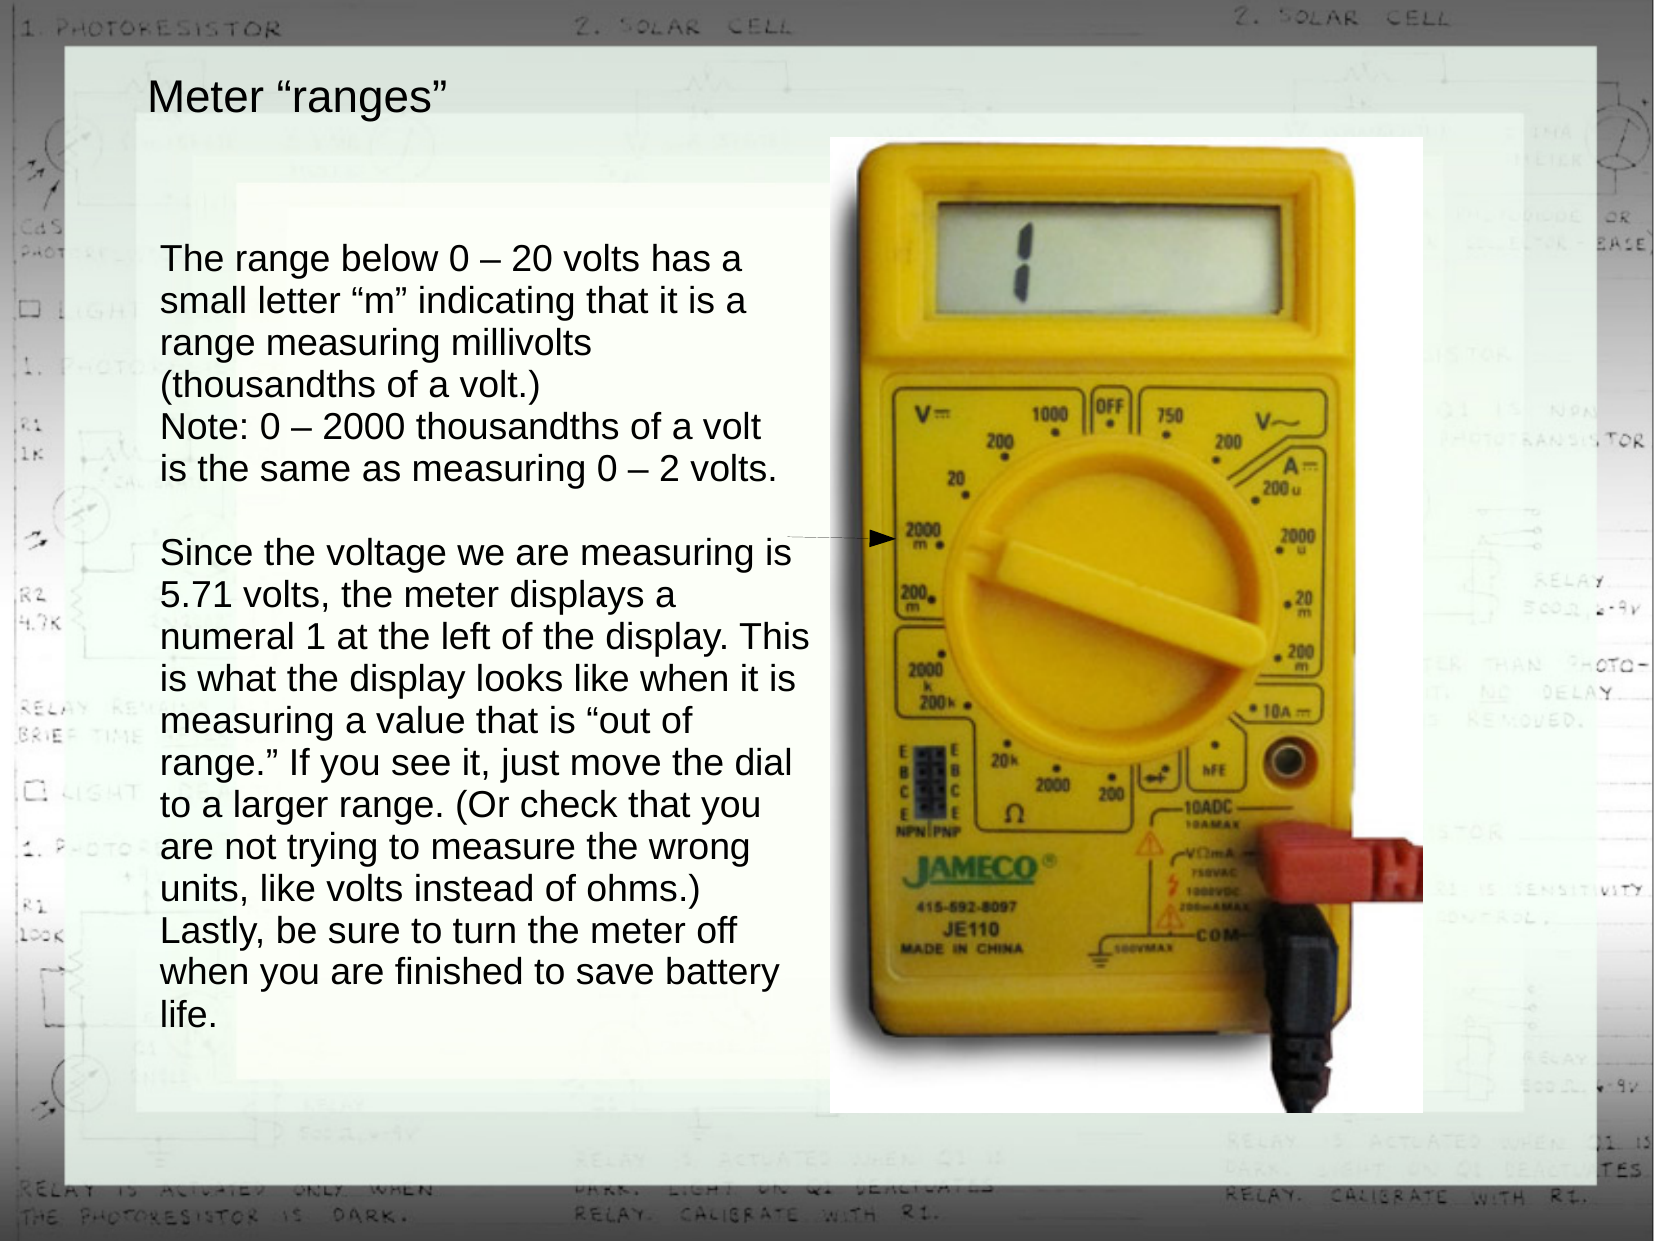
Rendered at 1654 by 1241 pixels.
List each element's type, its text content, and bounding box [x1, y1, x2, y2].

text_box The range below 0 – 20 volts has a small letter “m” indicating that it is a range measuring millivolts (thousandths of a volt.) Note: 0 – 2000 thousandths of a volt is the same as measuring 0 – 2 volts. Since the voltage we are measuring is 5.71 volts, the meter displays a numeral 1 at the left of the display. This is what the display looks like when it is measuring a value that is “out of range.” If you see it, just move the dial to a larger range. (Or check that you are not trying to measure the wrong units, like volts instead of ohms.) Lastly, be sure to turn the meter off when you are finished to save battery life. [145, 229, 826, 1085]
text_box Meter “ranges” [132, 63, 583, 130]
picture [0, 0, 1654, 1241]
